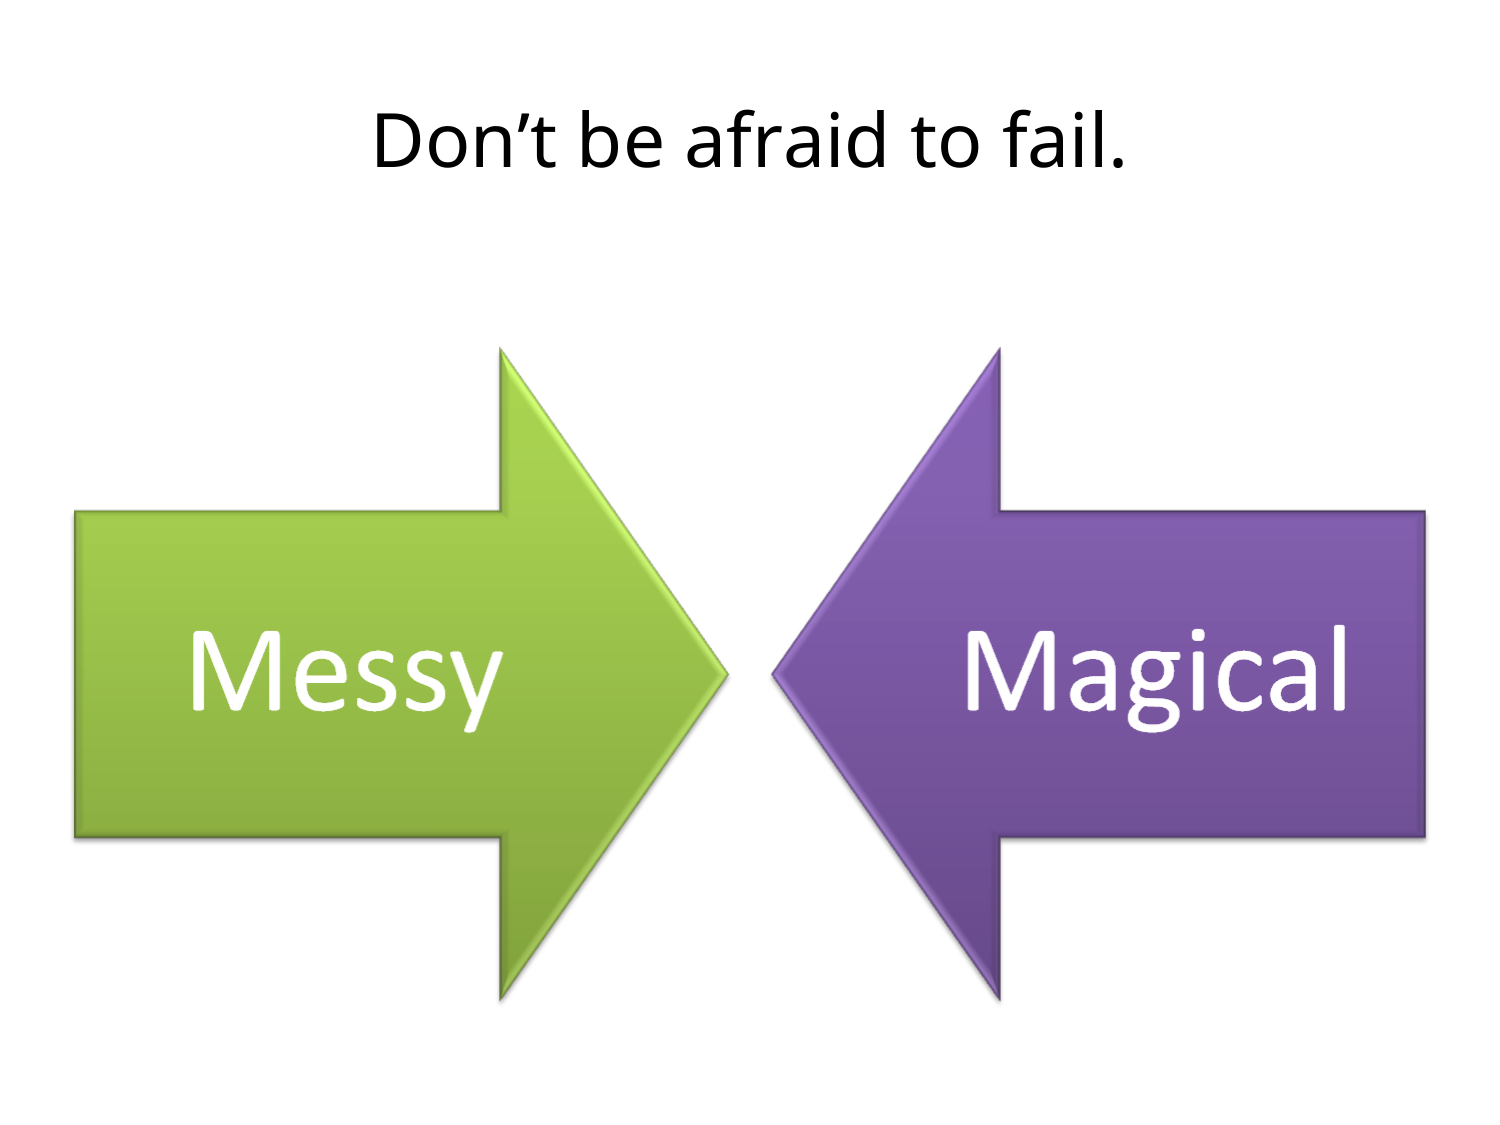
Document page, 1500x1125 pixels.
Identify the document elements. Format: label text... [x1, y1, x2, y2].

picture [65, 223, 1440, 1125]
text_box Don’t be afraid to fail. [0, 45, 1500, 233]
